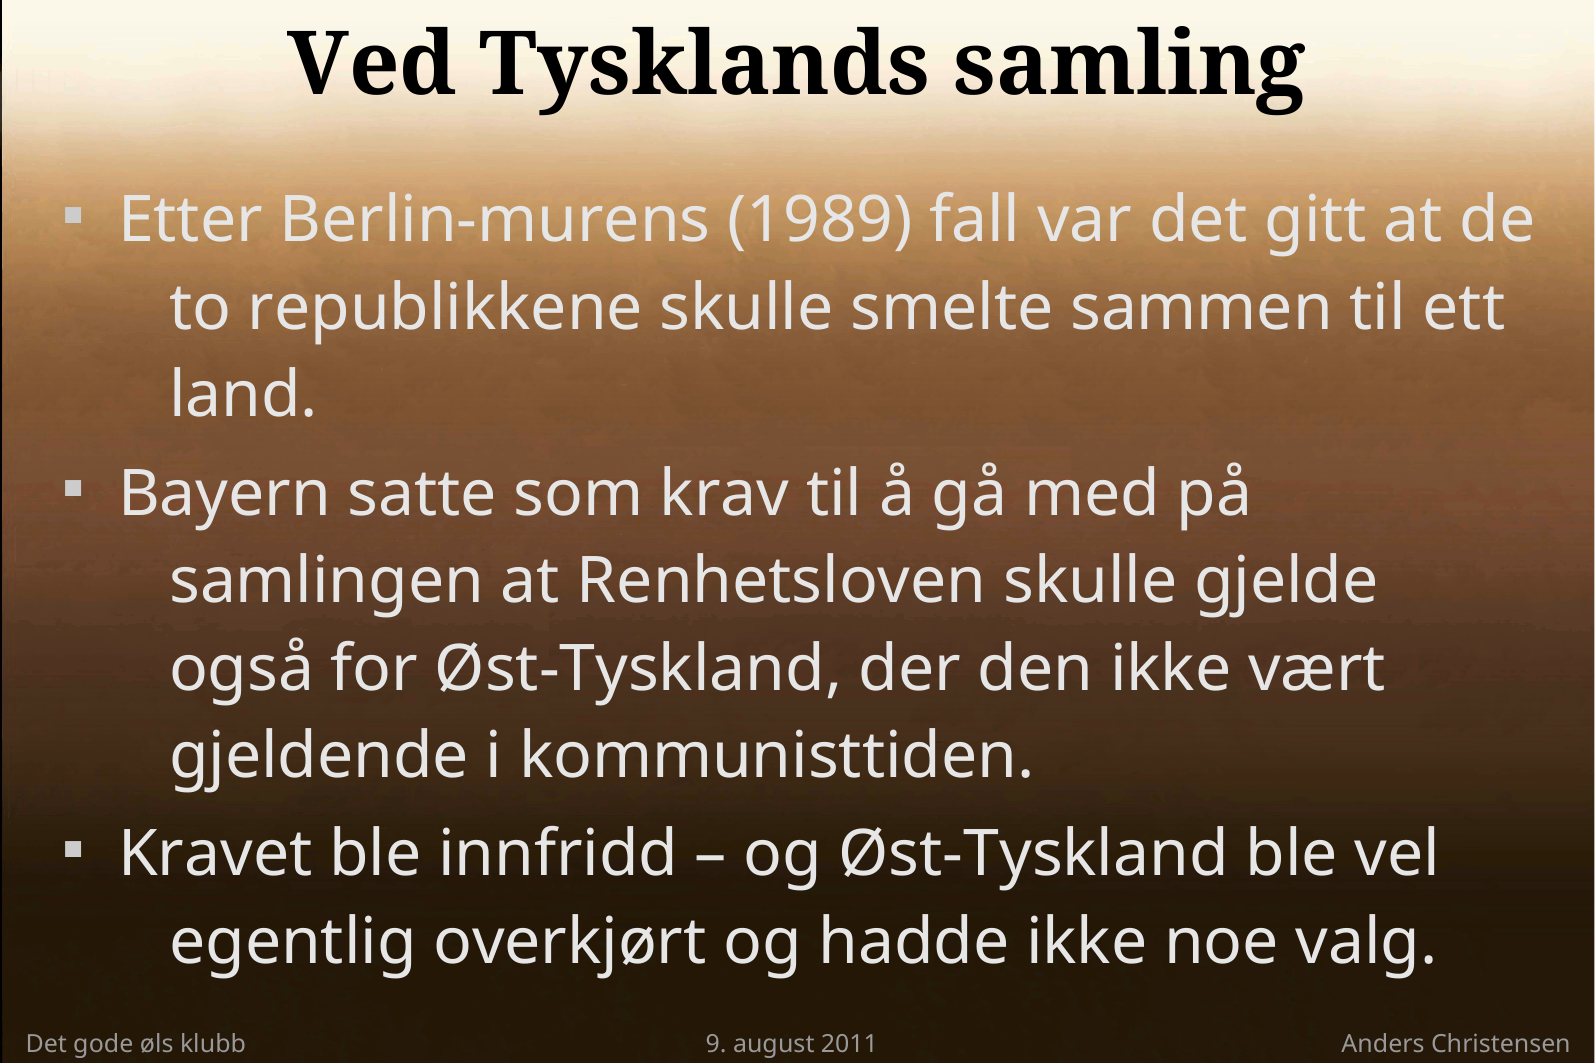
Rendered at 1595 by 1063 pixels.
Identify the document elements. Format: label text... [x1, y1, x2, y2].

picture [0, 0, 1595, 1063]
title Ved Tysklands samling [79, 0, 1515, 173]
list Etter Berlin-murens (1989) fall var det gitt at de to republikkene skulle smelte sammen til ett land. Bayern satte som krav til å gå med på samlingen at Renhetsloven skulle gjelde også for Øst-Tyskland, der den ikke vært gjeldende i kommunisttiden. Kravet ble innfridd – og Øst-Tyskland ble vel egentlig overkjørt og hadde ikke noe valg. [30, 173, 1539, 968]
